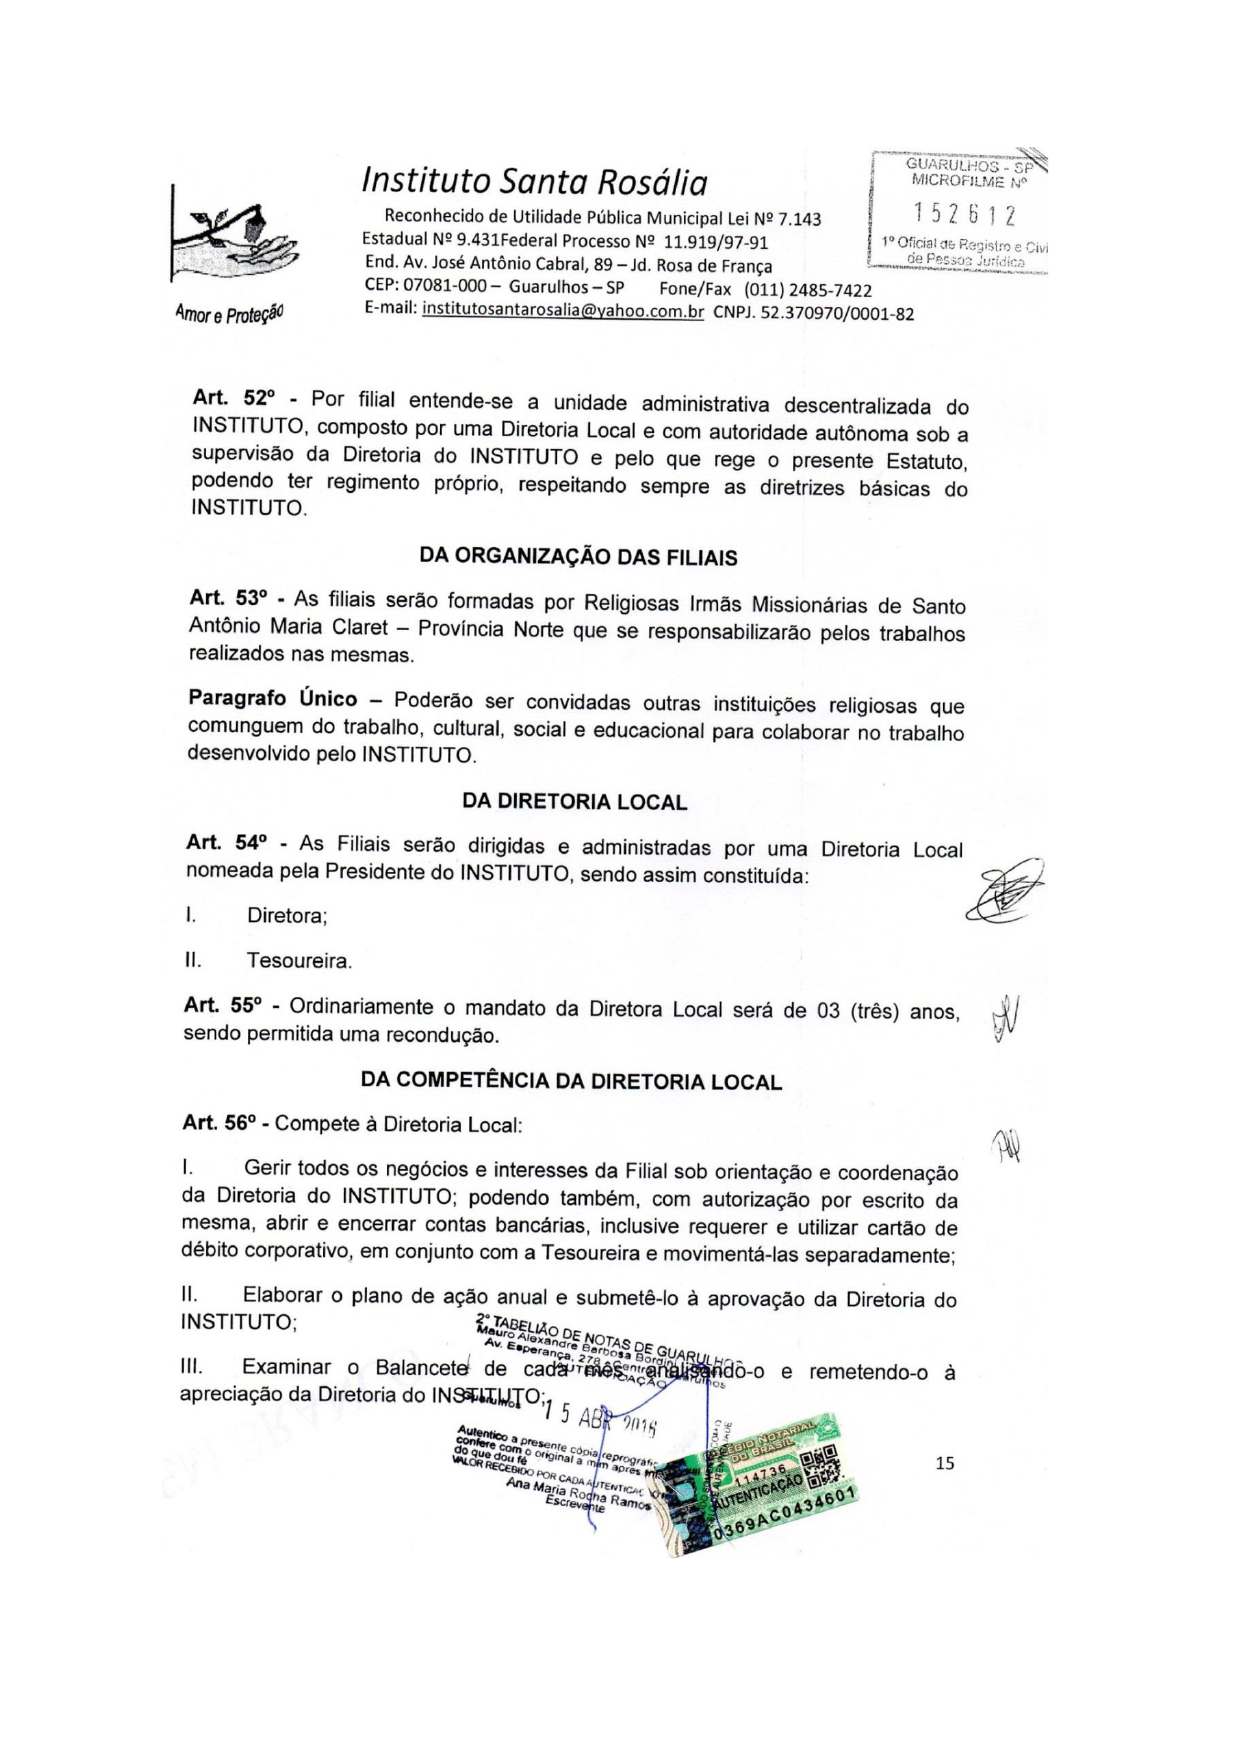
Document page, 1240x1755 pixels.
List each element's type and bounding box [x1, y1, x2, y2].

text_box [162, 148, 1048, 1559]
